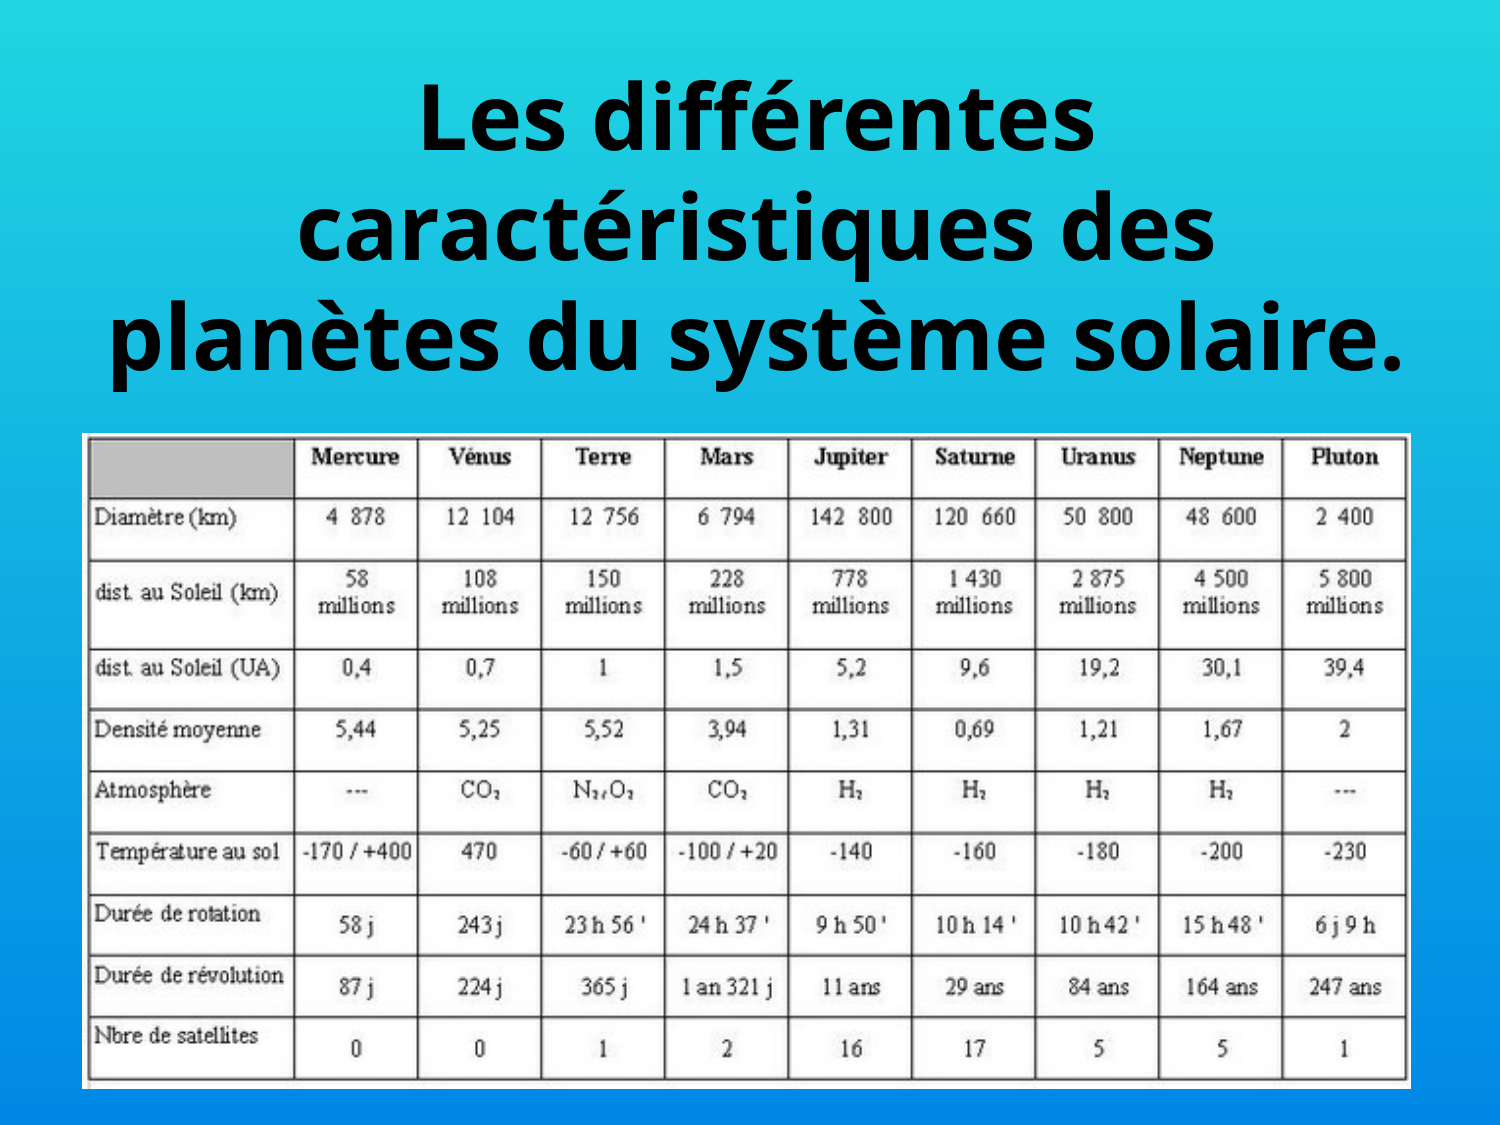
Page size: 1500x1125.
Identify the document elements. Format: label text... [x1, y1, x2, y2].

picture [0, 433, 1500, 1089]
title Les différentes caractéristiques des planètes du système solaire. [82, 23, 1432, 424]
